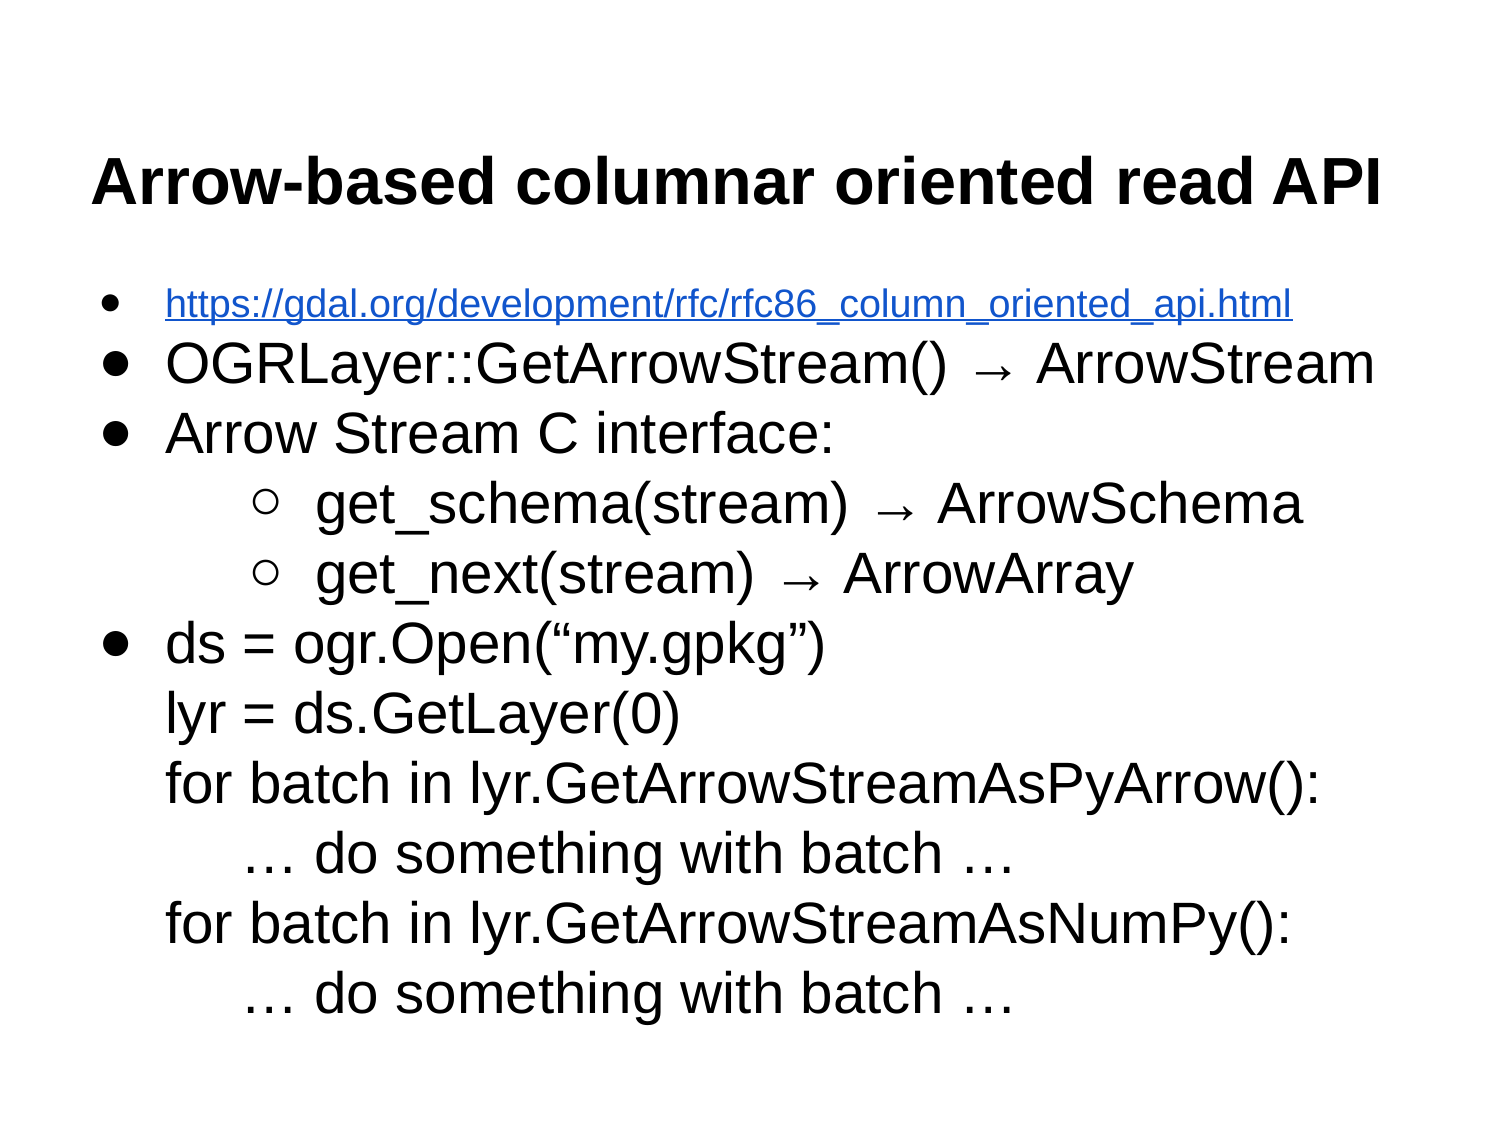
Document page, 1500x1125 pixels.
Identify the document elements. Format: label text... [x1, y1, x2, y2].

title Arrow-based columnar oriented read API [75, 45, 1425, 233]
list https://gdal.org/development/rfc/rfc86_column_oriented_api.html OGRLayer::GetArrowStream() → ArrowStream Arrow Stream C interface: get_schema(stream) → ArrowSchema get_next(stream) → ArrowArray ds = ogr.Open(“my.gpkg”) lyr = ds.GetLayer(0) for batch in lyr.GetArrowStreamAsPyArrow(): … do something with batch … for batch in lyr.GetArrowStreamAsNumPy(): … do something with batch … [75, 262, 1425, 1078]
